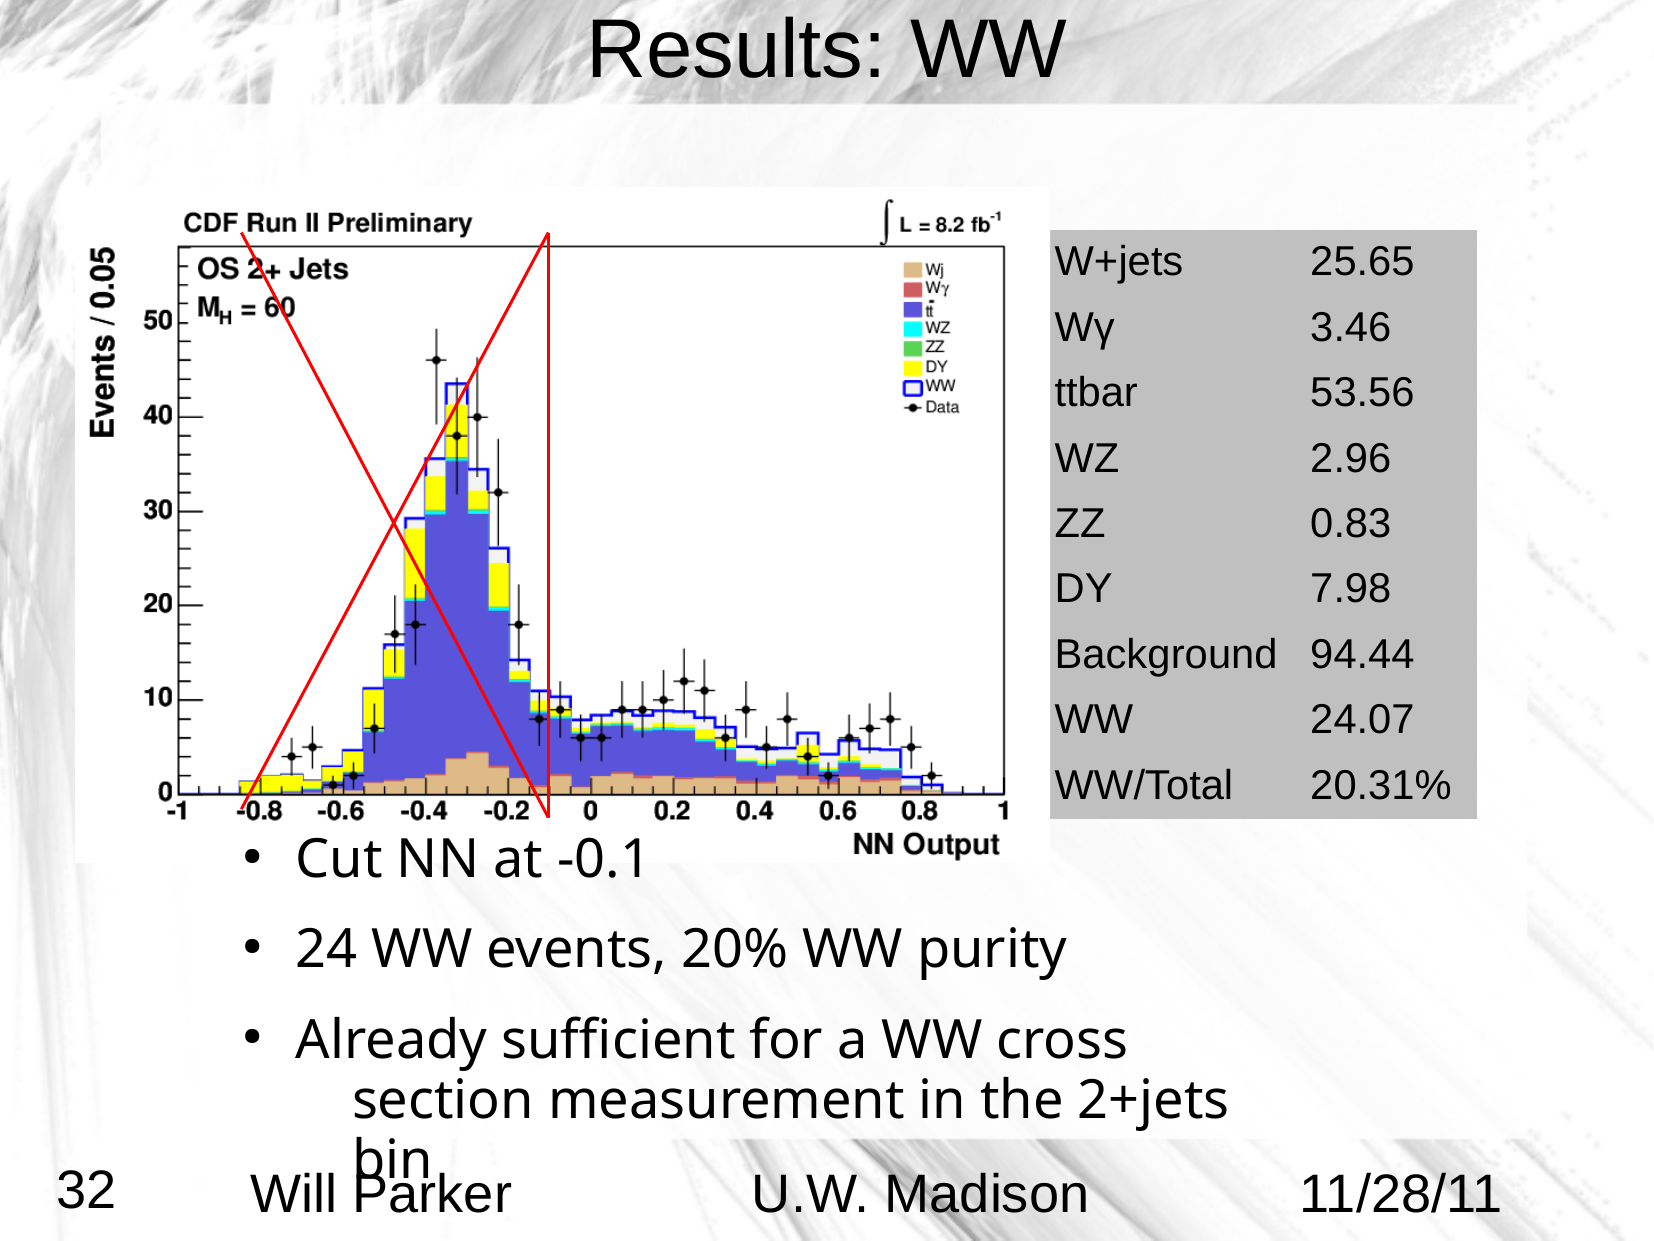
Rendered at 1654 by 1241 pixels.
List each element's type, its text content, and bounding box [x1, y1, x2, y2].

list Cut NN at -0.1 24 WW events, 20% WW purity Already sufficient for a WW cross section measurement in the 2+jets bin [225, 825, 1276, 1131]
table_cell 7.98 [1295, 558, 1477, 623]
table_cell ZZ [1051, 492, 1295, 558]
table_header W+jets [1051, 230, 1295, 296]
table_cell ttbar [1051, 361, 1295, 427]
picture [0, 131, 1654, 1241]
title Results: WW [0, 0, 1654, 131]
table_cell Background [1051, 623, 1295, 688]
table_cell 2.96 [1295, 427, 1477, 492]
table_cell DY [1051, 558, 1295, 623]
table_cell 0.83 [1295, 492, 1477, 558]
list 32 [0, 1155, 151, 1241]
text_box Will Parker U.W. Madison 11/28/11 [151, 1160, 1566, 1241]
table_cell Wγ [1051, 296, 1295, 361]
table_cell 94.44 [1295, 623, 1477, 688]
table_cell WW/Total [1051, 754, 1295, 819]
table_cell WZ [1051, 427, 1295, 492]
table_cell 53.56 [1295, 361, 1477, 427]
picture [409, 1152, 423, 1160]
table_cell 20.31% [1295, 754, 1477, 819]
table_cell 24.07 [1295, 688, 1477, 754]
table_header 25.65 [1295, 230, 1477, 296]
picture [362, 1152, 377, 1160]
table_cell WW [1051, 688, 1295, 754]
table_cell 3.46 [1295, 296, 1477, 361]
